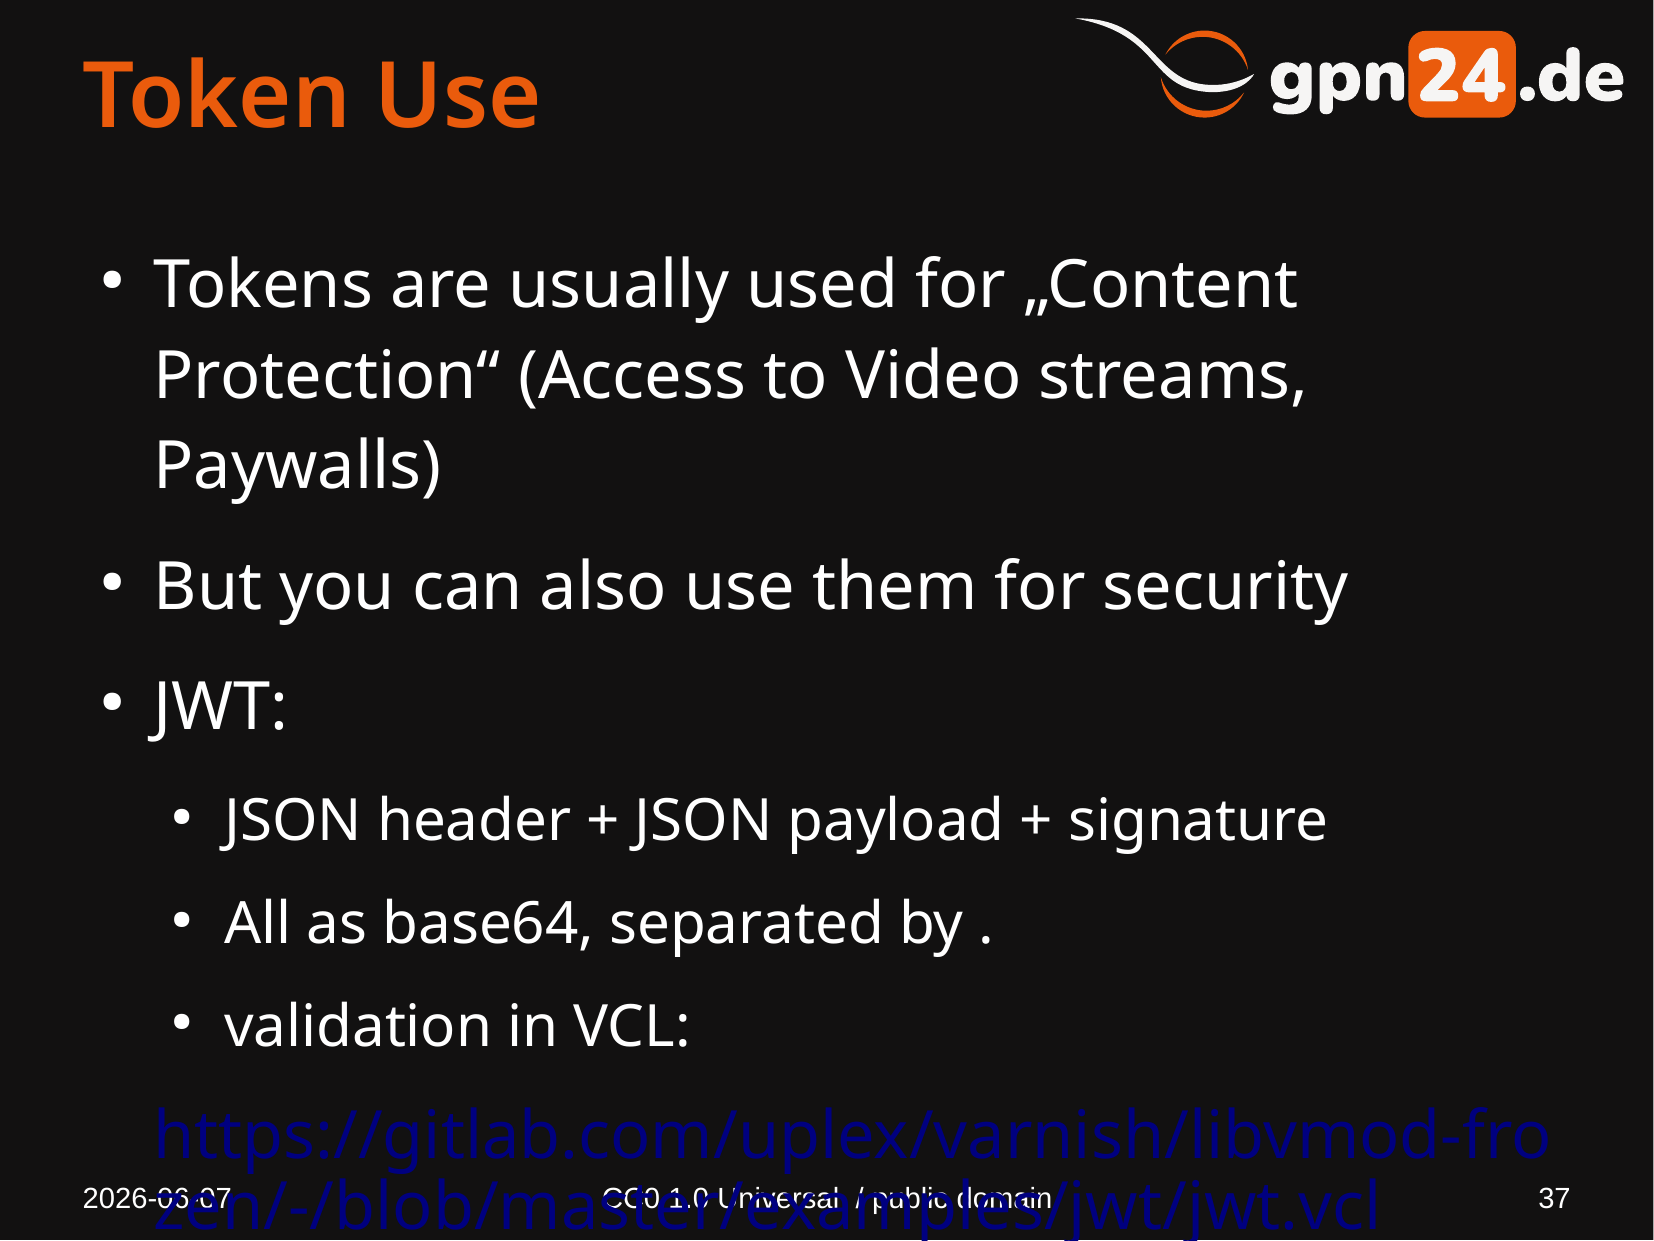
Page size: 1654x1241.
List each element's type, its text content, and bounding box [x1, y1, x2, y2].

title Token Use [82, 28, 1004, 155]
list Tokens are usually used for „Content Protection“ (Access to Video streams, Paywalls) But you can also use them for security JWT: JSON header + JSON payload + signature All as base64, separated by . validation in VCL: https://gitlab.com/uplex/varnish/libvmod-frozen/-/blob/master/examples/jwt/jwt.vcl [82, 236, 1571, 1072]
